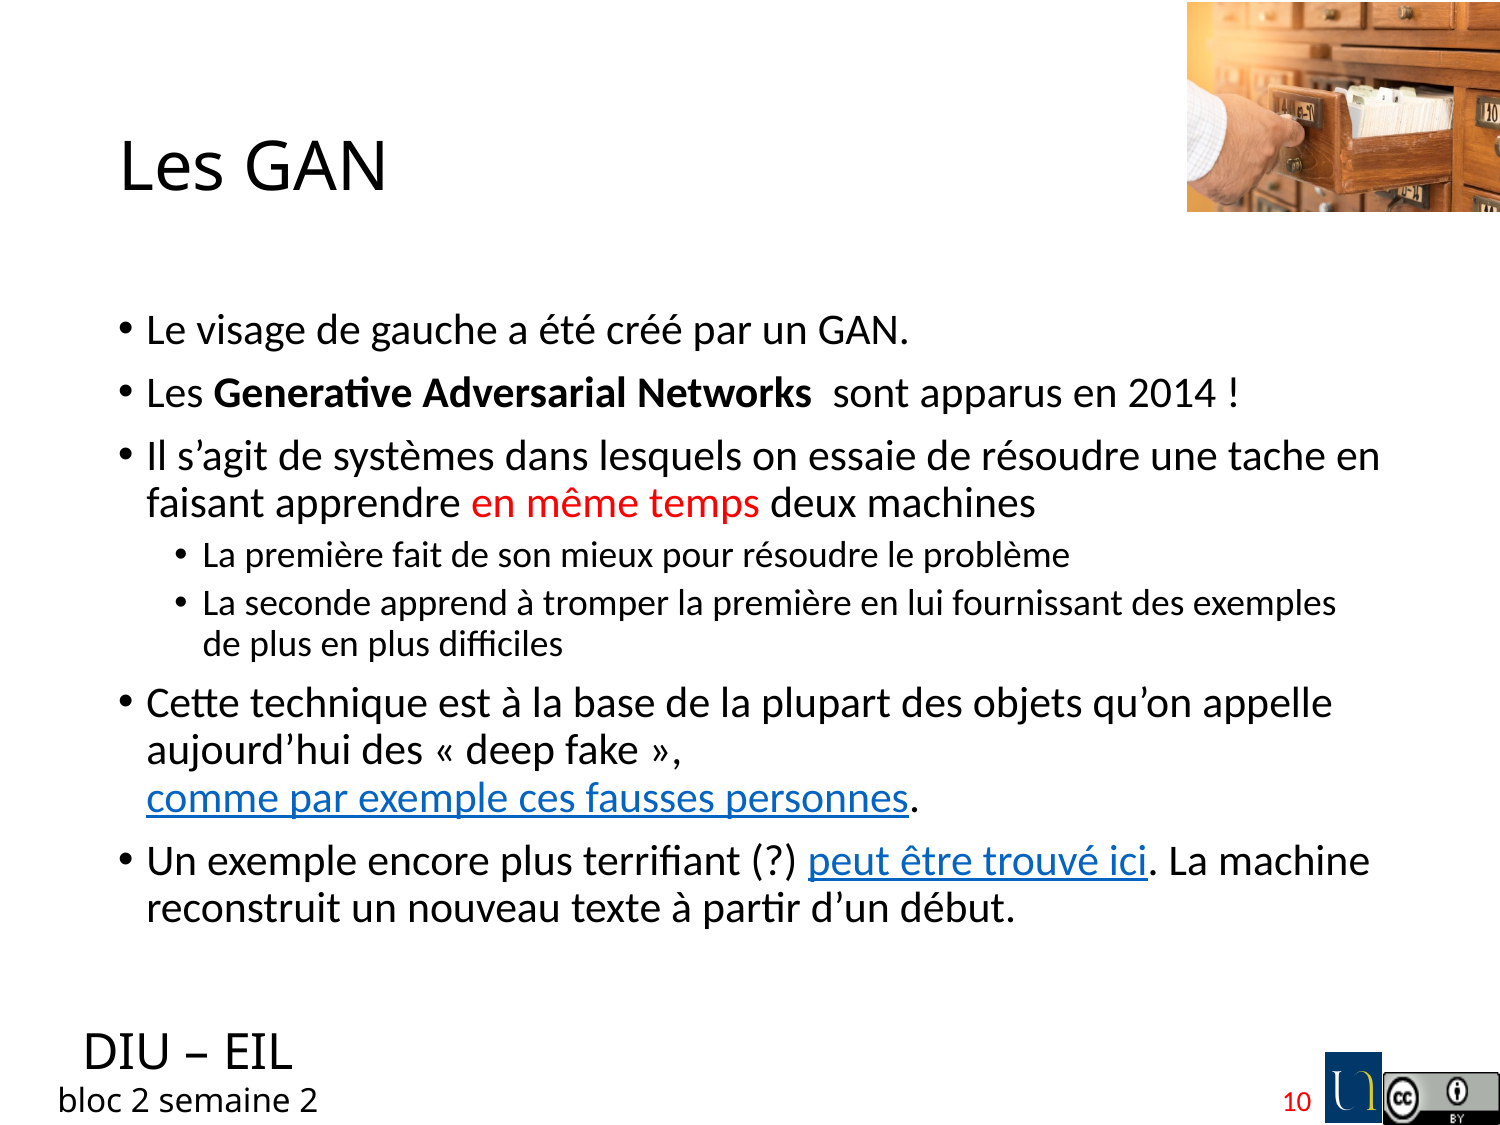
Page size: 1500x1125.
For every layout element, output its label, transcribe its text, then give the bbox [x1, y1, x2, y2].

title Les GAN [103, 59, 1397, 278]
slide_number <numéro> [1240, 1070, 1327, 1125]
list Le visage de gauche a été créé par un GAN. Les Generative Adversarial Networks sont apparus en 2014 ! Il s’agit de systèmes dans lesquels on essaie de résoudre une tache en faisant apprendre en même temps deux machines La première fait de son mieux pour résoudre le problème La seconde apprend à tromper la première en lui fournissant des exemples de plus en plus difficiles Cette technique est à la base de la plupart des objets qu’on appelle aujourd’hui des « deep fake », comme par exemple ces fausses personnes. Un exemple encore plus terrifiant (?) peut être trouvé ici. La machine reconstruit un nouveau texte à partir d’un début. [103, 299, 1397, 1014]
picture [1325, 1052, 1382, 1123]
picture [1187, 2, 1500, 212]
picture [1383, 1072, 1500, 1125]
